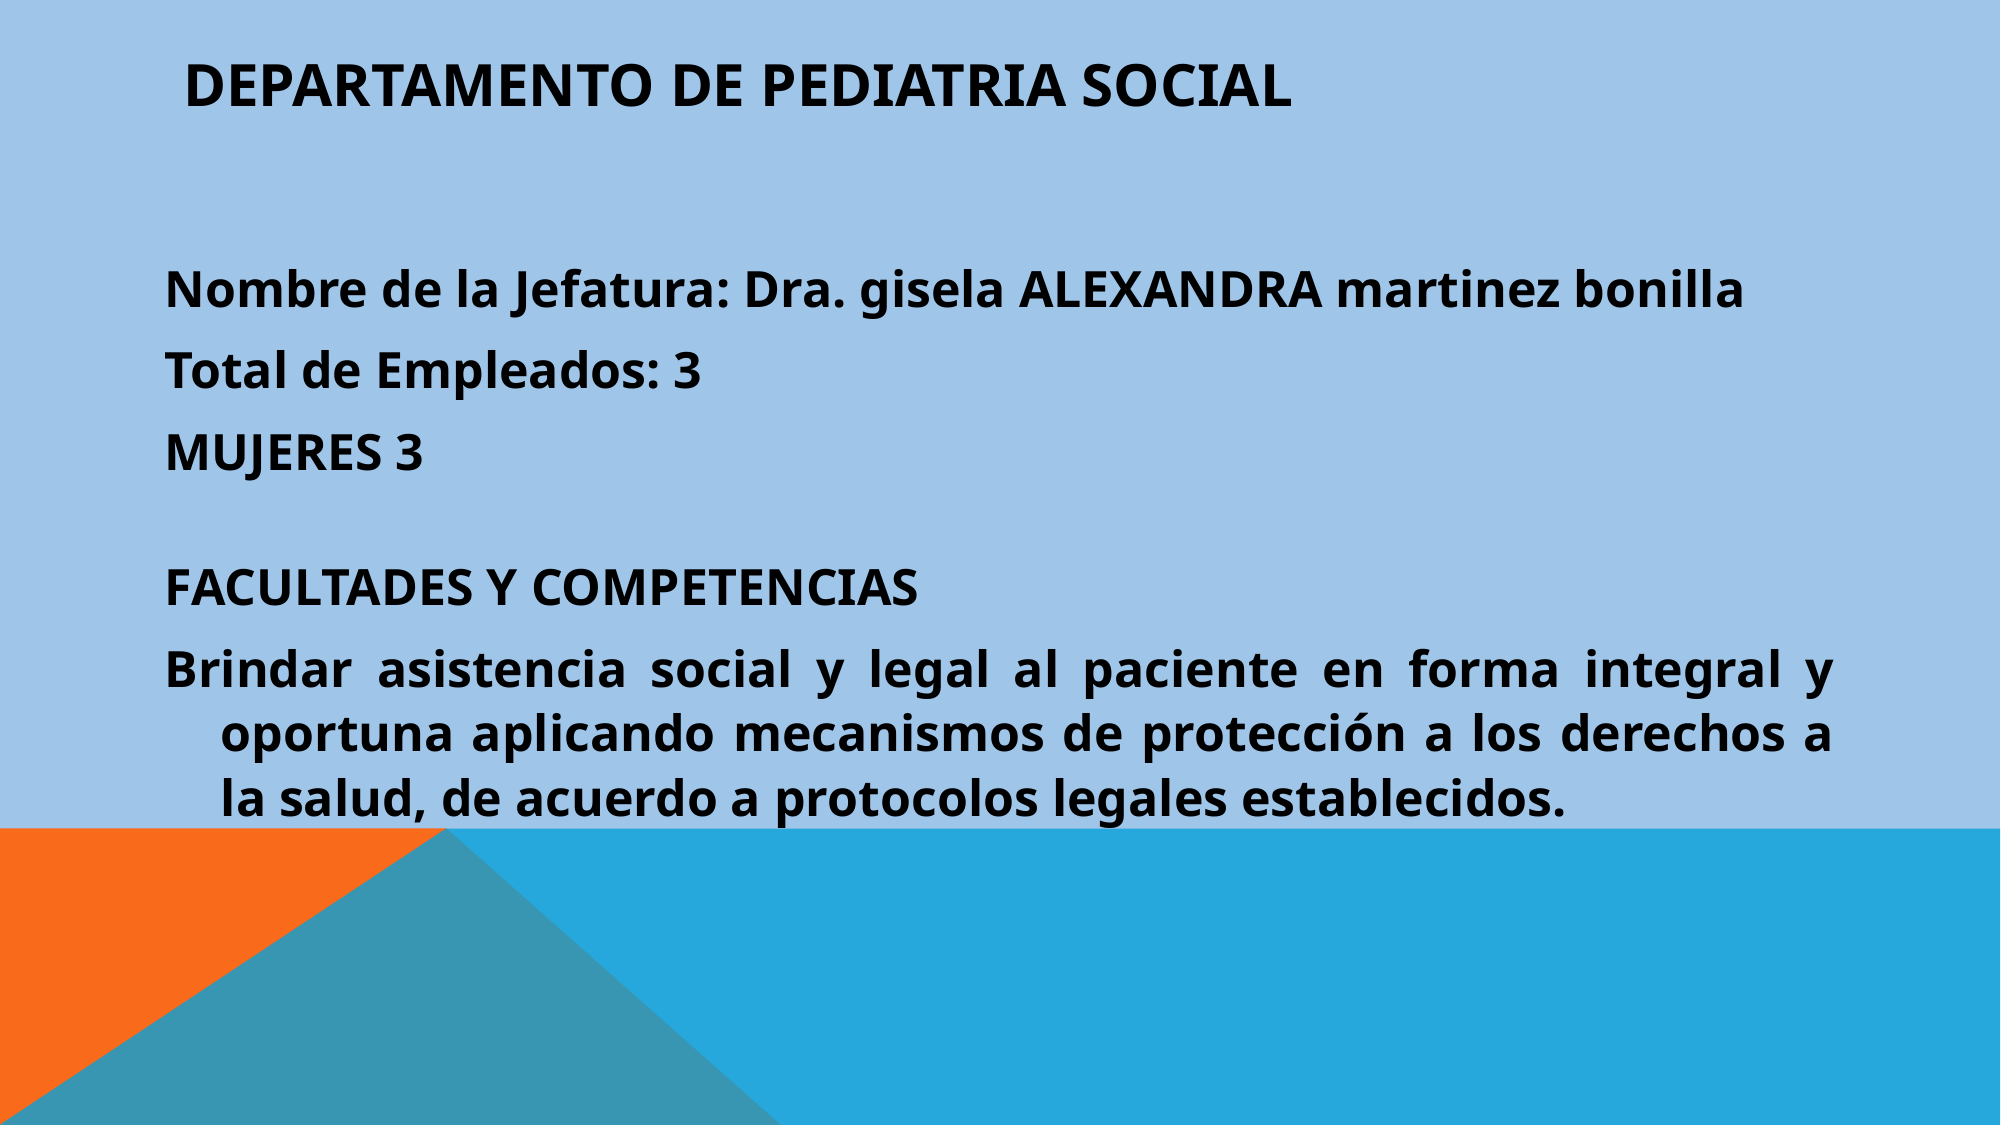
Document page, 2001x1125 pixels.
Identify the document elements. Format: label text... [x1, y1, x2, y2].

text_box DEPARTAMENTO DE PEDIATRIA SOCIAL [168, 40, 1869, 210]
text_box Nombre de la Jefatura: Dra. gisela ALEXANDRA martinez bonilla Total de Empleados: 3 MUJERES 3 FACULTADES Y COMPETENCIAS Brindar asistencia social y legal al paciente en forma integral y oportuna aplicando mecanismos de protección a los derechos a la salud, de acuerdo a protocolos legales establecidos. [149, 244, 1850, 956]
